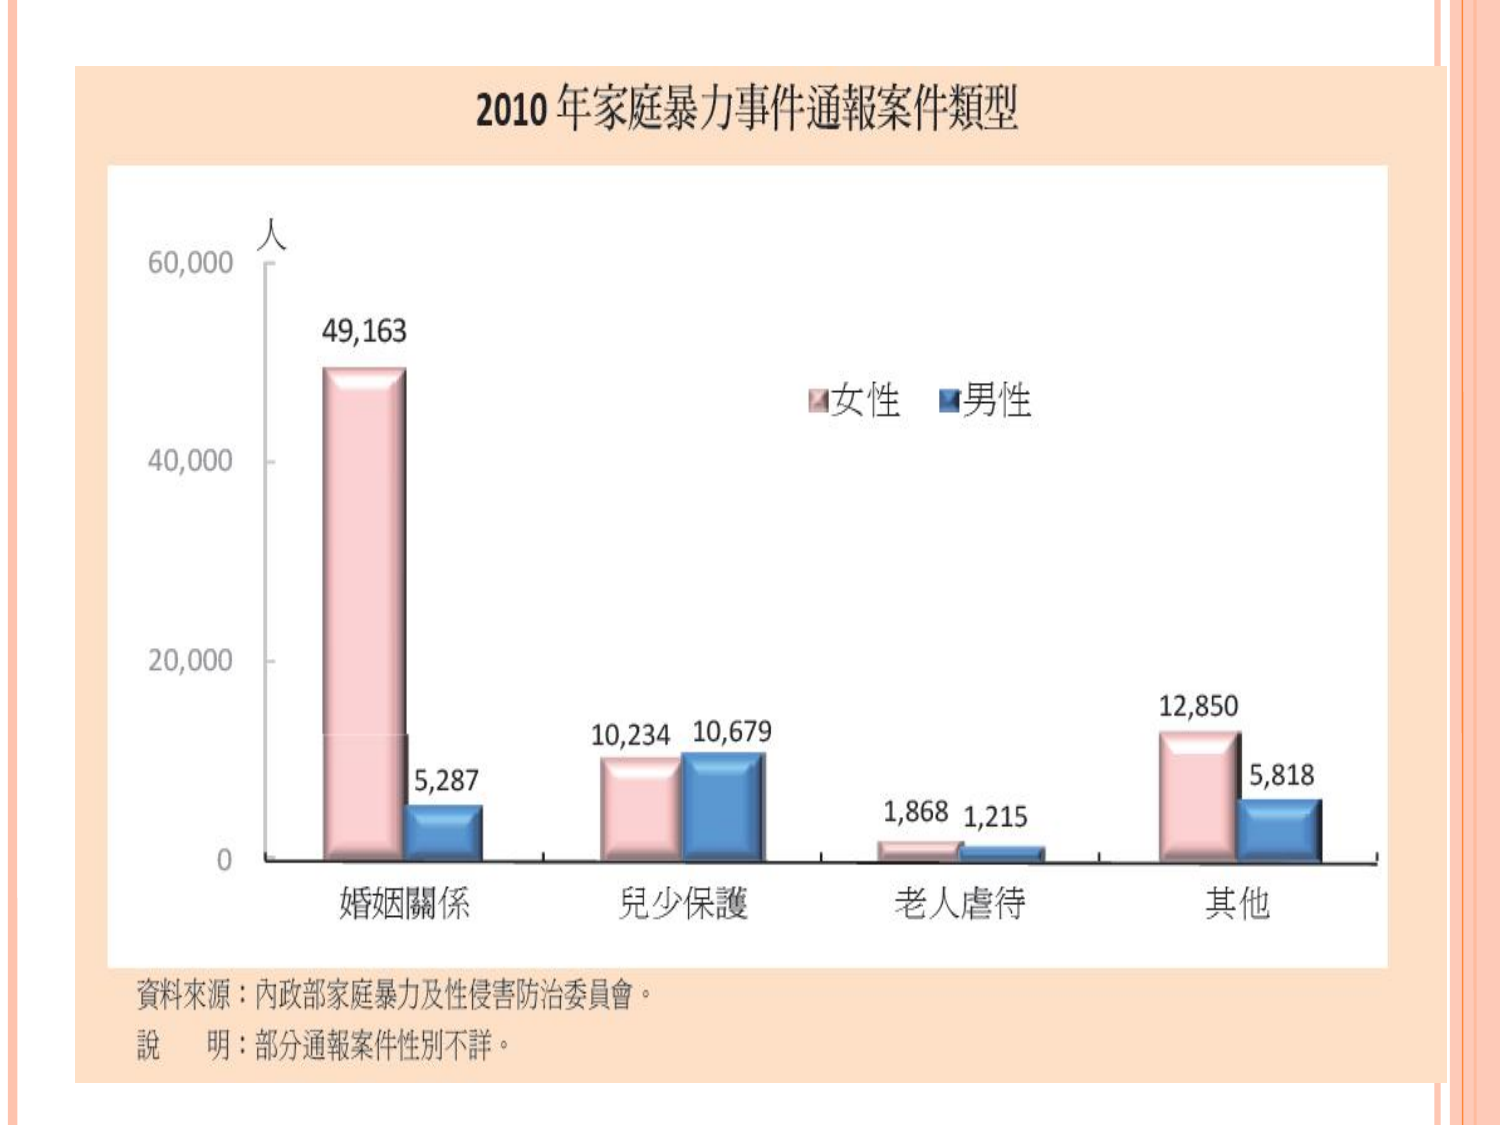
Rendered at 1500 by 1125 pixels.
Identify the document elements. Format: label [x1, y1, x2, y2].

picture [75, 66, 1447, 1083]
